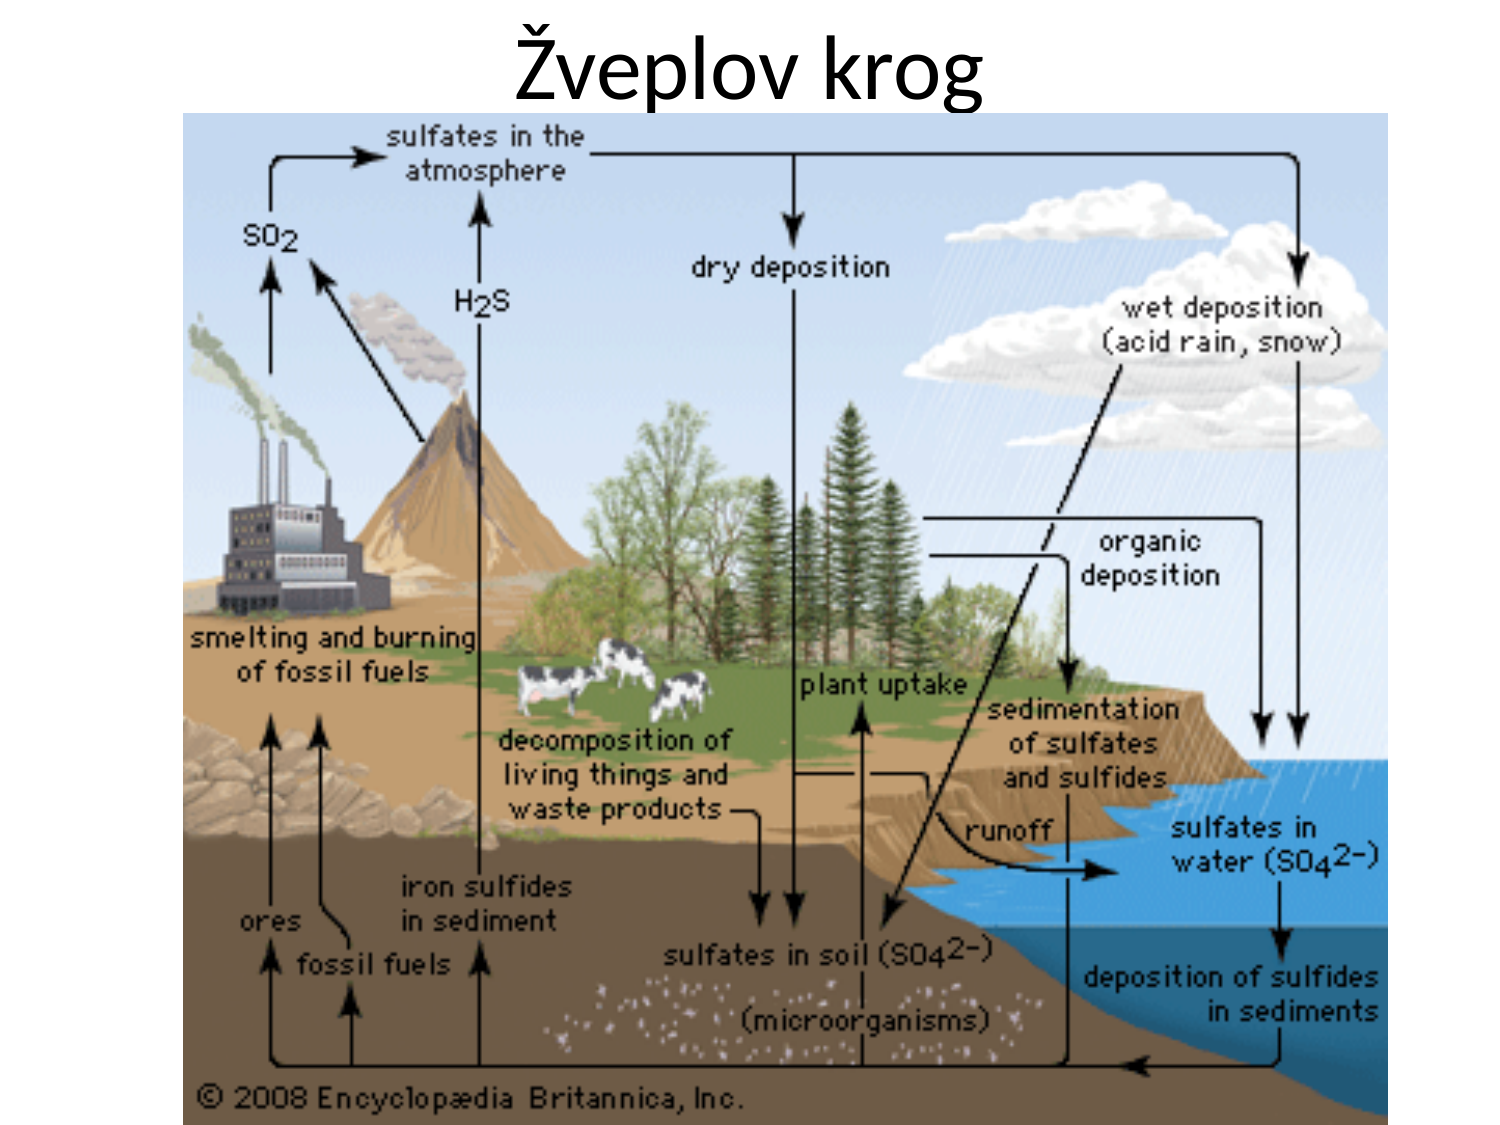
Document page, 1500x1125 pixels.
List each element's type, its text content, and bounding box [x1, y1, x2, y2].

title Žveplov krog [75, 0, 1425, 126]
picture [183, 113, 1388, 1125]
